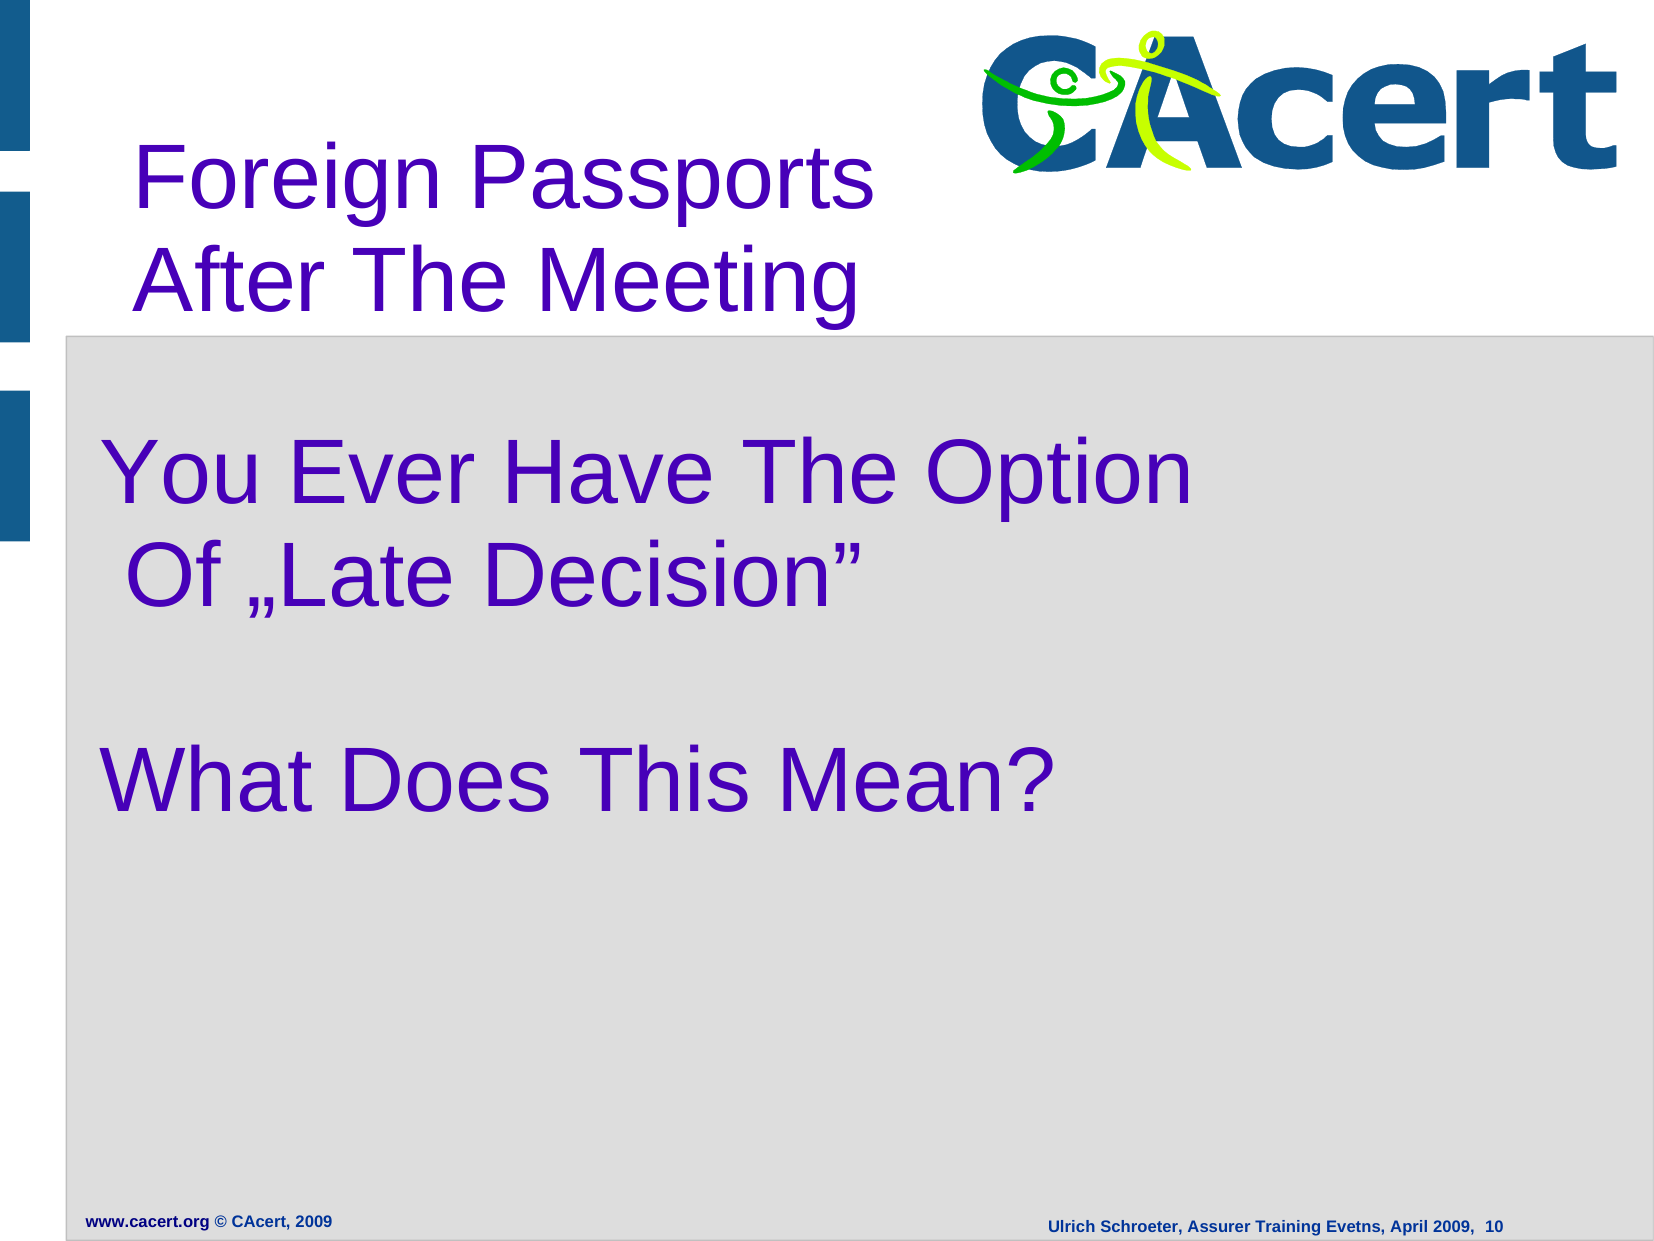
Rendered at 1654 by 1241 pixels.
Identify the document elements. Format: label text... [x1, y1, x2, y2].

text_box You Ever Have The Option Of „Late Decision” What Does This Mean? [59, 413, 1234, 839]
text_box Foreign Passports After The Meeting [118, 118, 893, 339]
